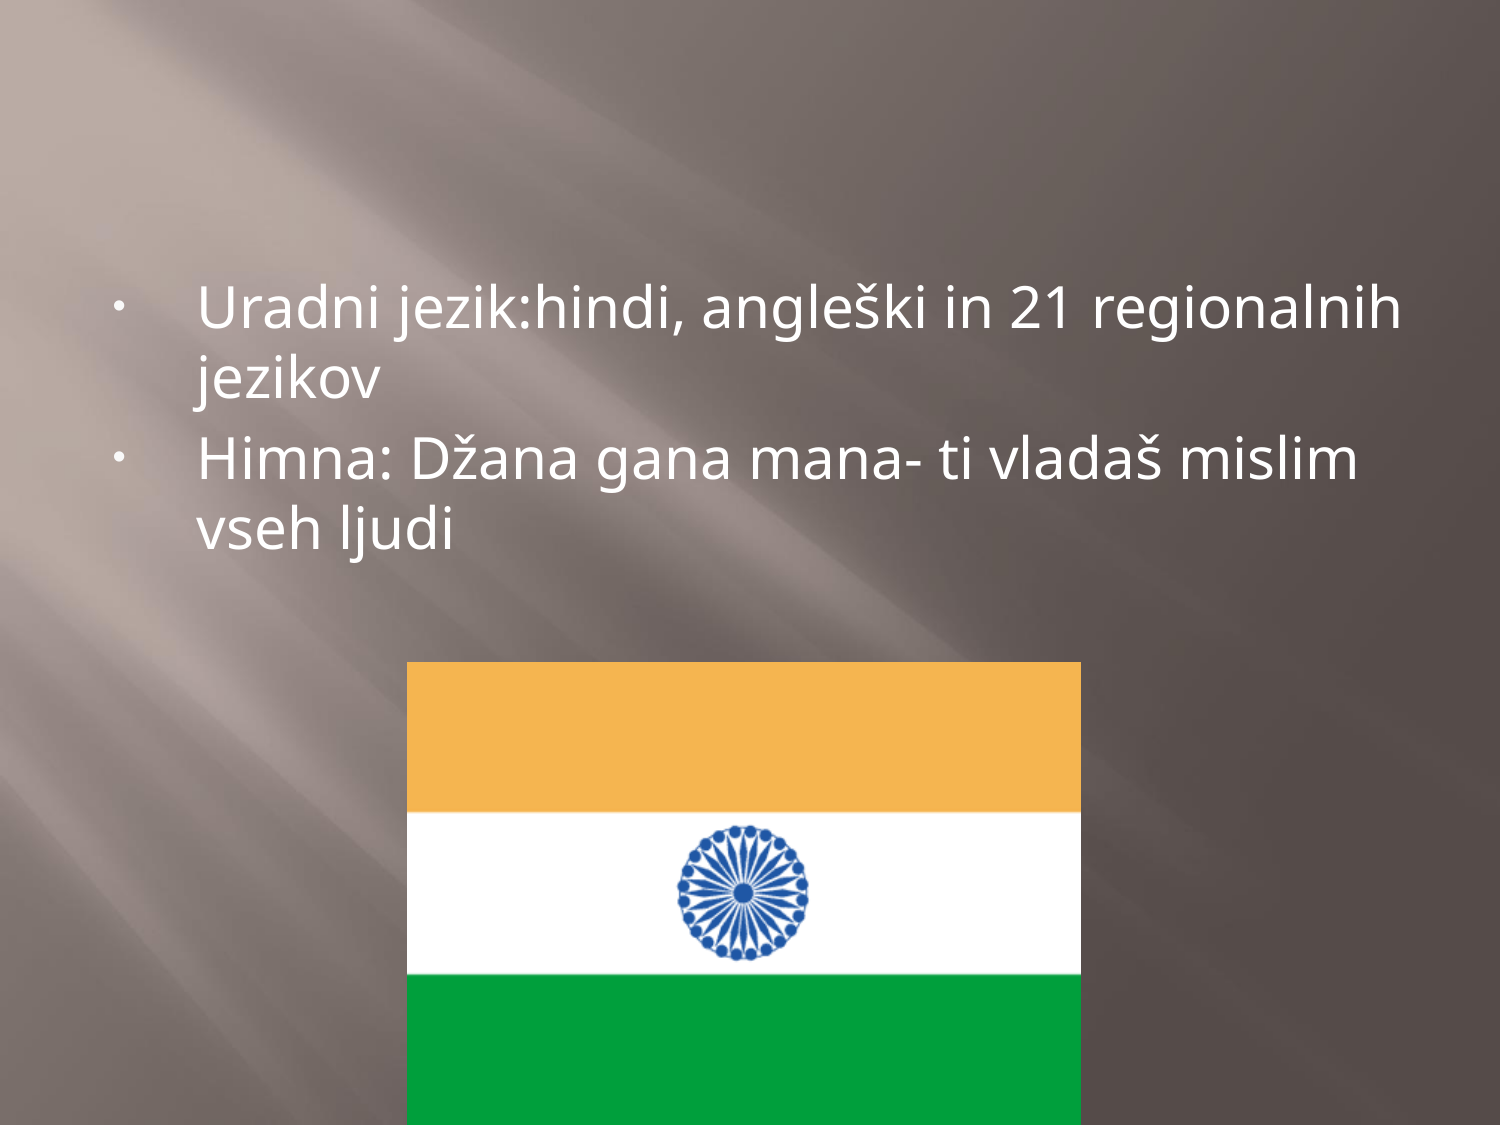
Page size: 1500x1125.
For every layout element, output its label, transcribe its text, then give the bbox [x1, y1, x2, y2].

list Uradni jezik:hindi, angleški in 21 regionalnih jezikov Himna: Džana gana mana- ti vladaš mislim vseh ljudi [75, 262, 1425, 1035]
picture [0, 0, 1500, 1125]
